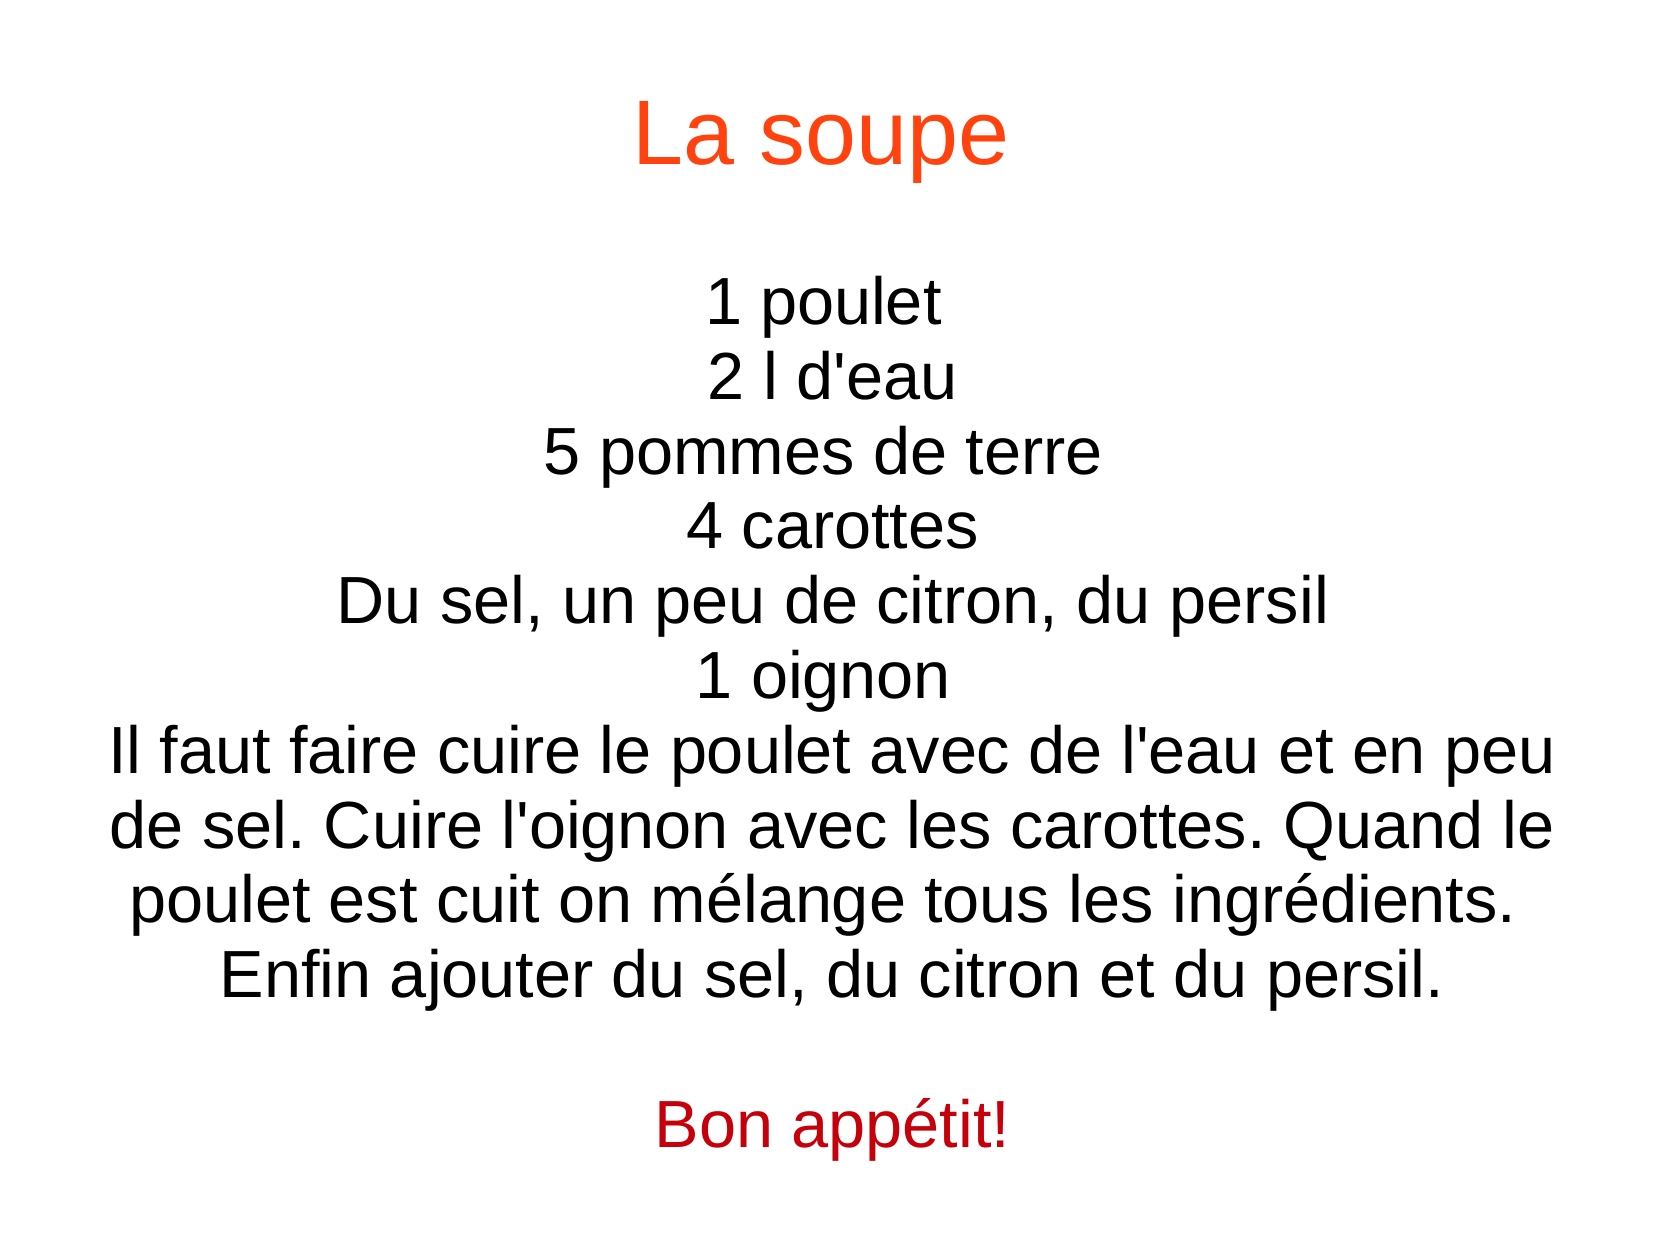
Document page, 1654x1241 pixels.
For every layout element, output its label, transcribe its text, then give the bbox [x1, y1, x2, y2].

subtitle 1 poulet 2 l d'eau 5 pommes de terre 4 carottes Du sel, un peu de citron, du persil 1 oignon Il faut faire cuire le poulet avec de l'eau et en peu de sel. Cuire l'oignon avec les carottes. Quand le poulet est cuit on mélange tous les ingrédients. Enfin ajouter du sel, du citron et du persil. Bon appétit! [88, 264, 1577, 1162]
title La soupe [76, 29, 1565, 237]
